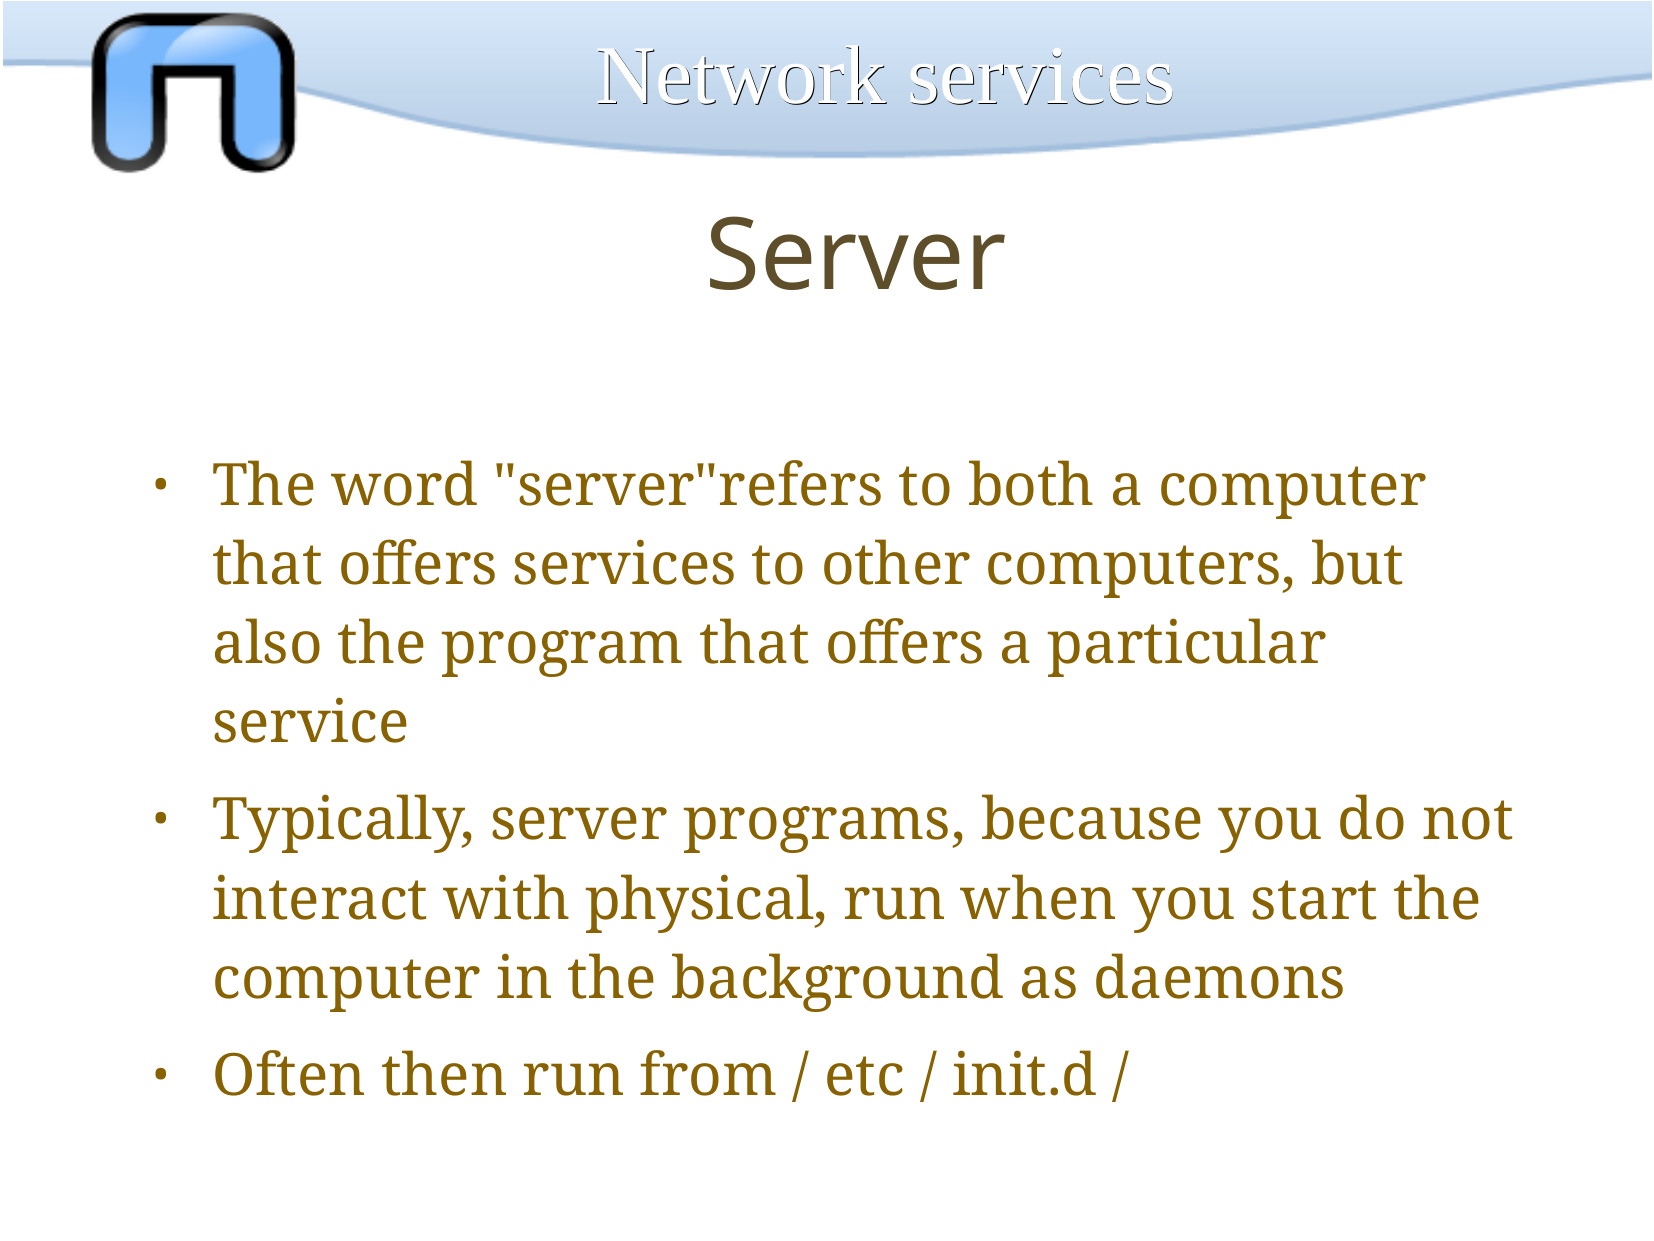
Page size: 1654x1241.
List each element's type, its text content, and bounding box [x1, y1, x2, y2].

title Server [147, 211, 1565, 414]
text_box Network services [590, 29, 1182, 266]
list The word "server"refers to both a computer that offers services to other computers, but also the program that offers a particular service Typically, server programs, because you do not interact with physical, run when you start the computer in the background as daemons Often then run from / etc / init.d / [118, 442, 1531, 1225]
picture [0, 0, 1654, 1241]
